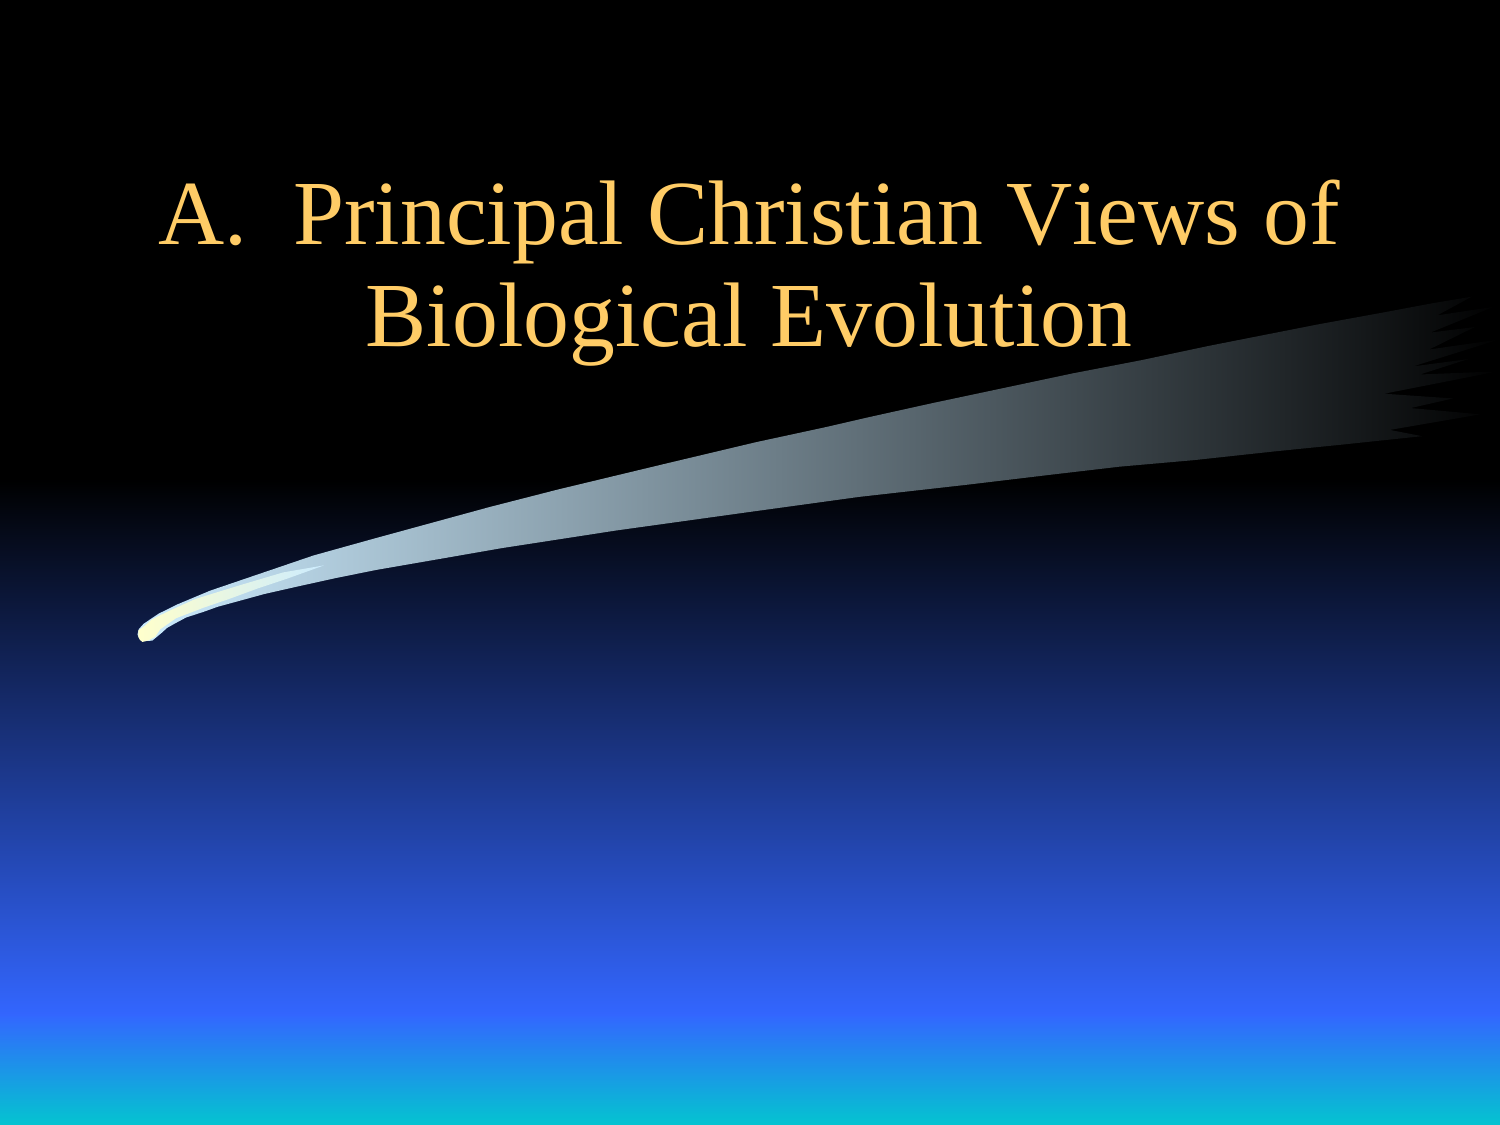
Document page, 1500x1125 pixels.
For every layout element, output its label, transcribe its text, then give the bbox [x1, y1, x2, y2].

title A. Principal Christian Views of Biological Evolution [112, 155, 1388, 374]
